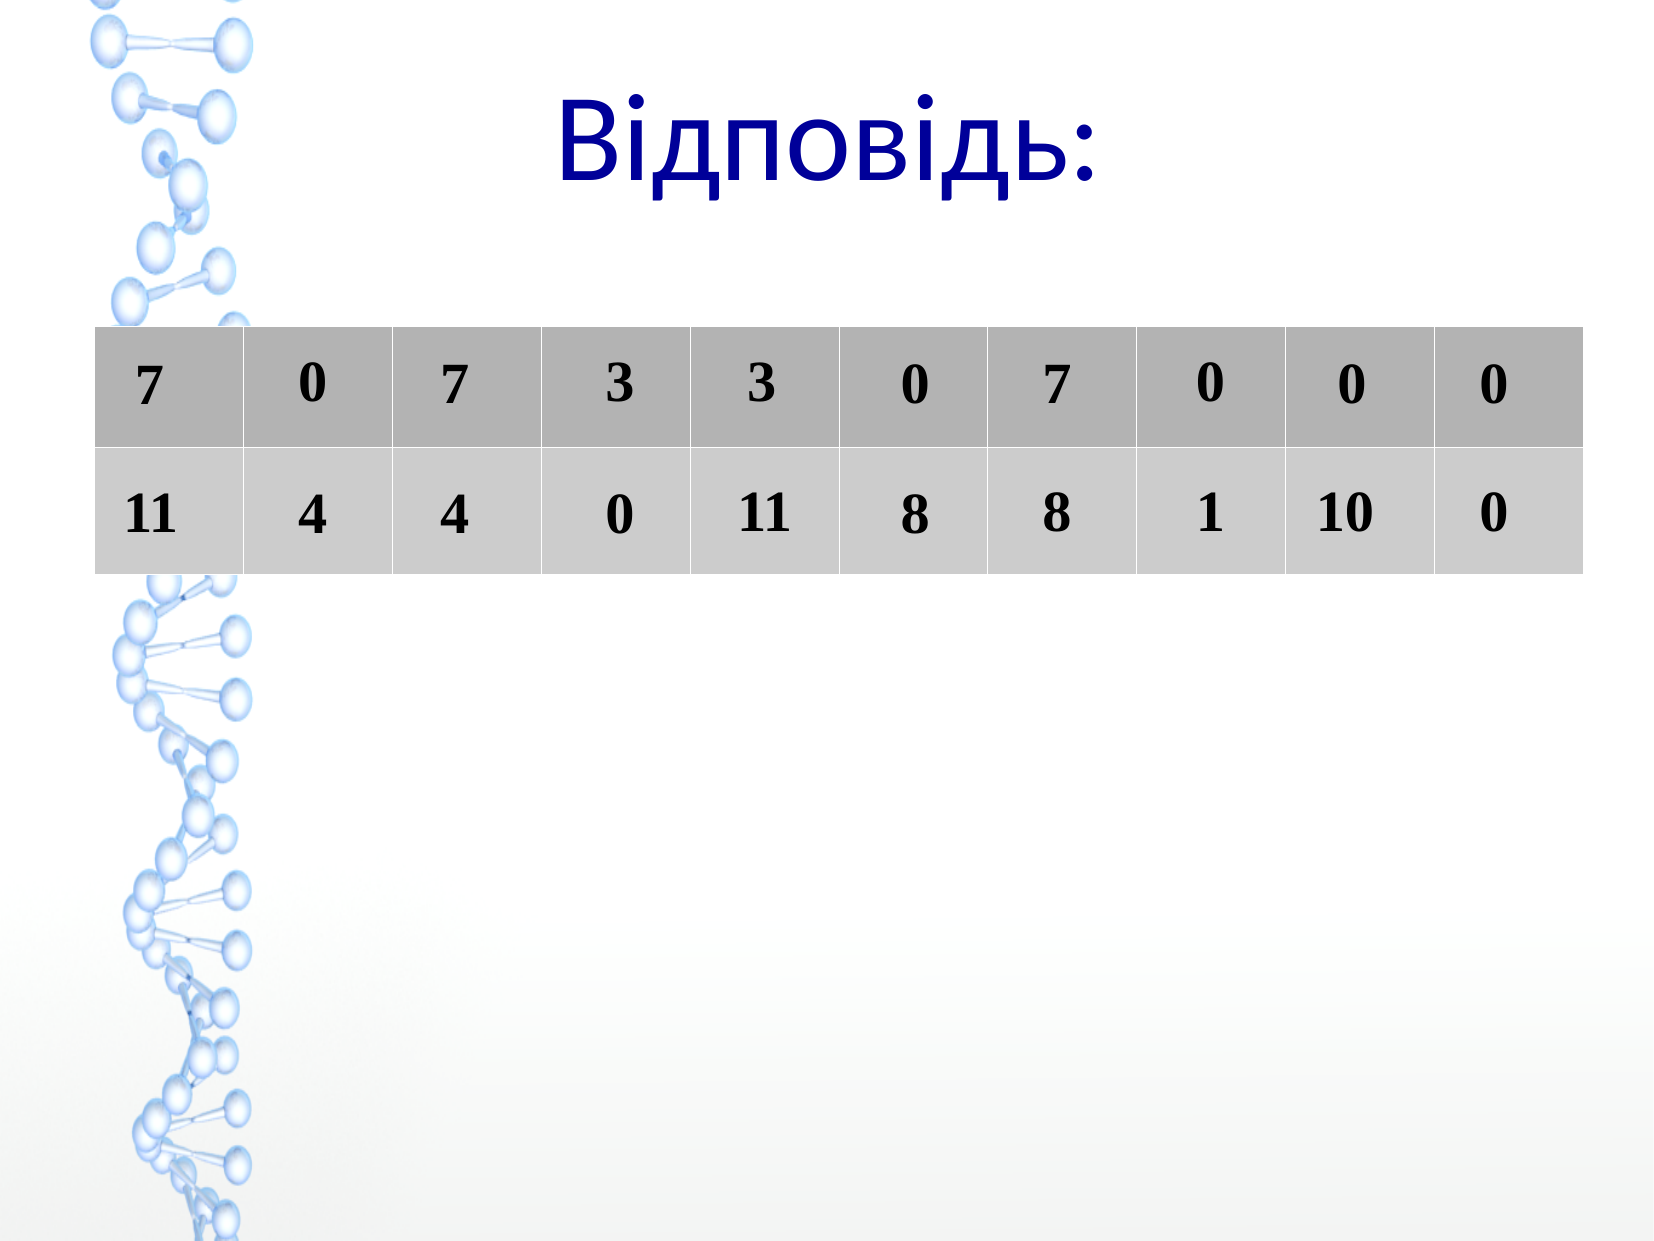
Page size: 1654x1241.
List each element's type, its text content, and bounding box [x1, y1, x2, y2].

text_box 11 [722, 472, 839, 554]
table_cell [95, 448, 243, 574]
table_cell [244, 448, 392, 574]
table_cell [988, 448, 1136, 574]
text_box 3 [578, 342, 662, 424]
text_box 8 [1027, 472, 1111, 554]
text_box 4 [283, 474, 377, 556]
text_box 8 [885, 474, 945, 556]
text_box 10 [1301, 472, 1396, 556]
text_box 4 [425, 474, 508, 556]
table_header [95, 327, 243, 447]
text_box 1 [1181, 472, 1252, 554]
table_header [393, 327, 541, 447]
text_box 7 [425, 344, 497, 426]
text_box 7 [1027, 344, 1111, 426]
text_box 0 [1322, 344, 1394, 426]
text_box 0 [1464, 472, 1524, 554]
table_header [691, 327, 839, 447]
table_header [244, 327, 392, 447]
text_box 7 [120, 344, 183, 426]
text_box 3 [732, 342, 815, 424]
table_cell [691, 448, 839, 574]
table_cell [1137, 448, 1285, 574]
text_box 0 [1464, 344, 1548, 426]
title Відповідь: [84, 47, 1573, 252]
table_cell [1286, 448, 1434, 574]
table_cell [840, 448, 987, 574]
table_header [542, 327, 690, 447]
table_header [1286, 327, 1434, 447]
text_box 0 [590, 474, 662, 556]
text_box 0 [885, 344, 969, 426]
table_header [840, 327, 987, 447]
text_box 0 [283, 342, 378, 424]
table_header [1137, 327, 1285, 447]
text_box 0 [1181, 342, 1252, 424]
table_header [1435, 327, 1583, 447]
text_box 11 [108, 473, 213, 555]
table_header [988, 327, 1136, 447]
table_cell [542, 448, 690, 574]
picture [0, 0, 1654, 1241]
table_cell [1435, 448, 1583, 574]
table_cell [393, 448, 541, 574]
